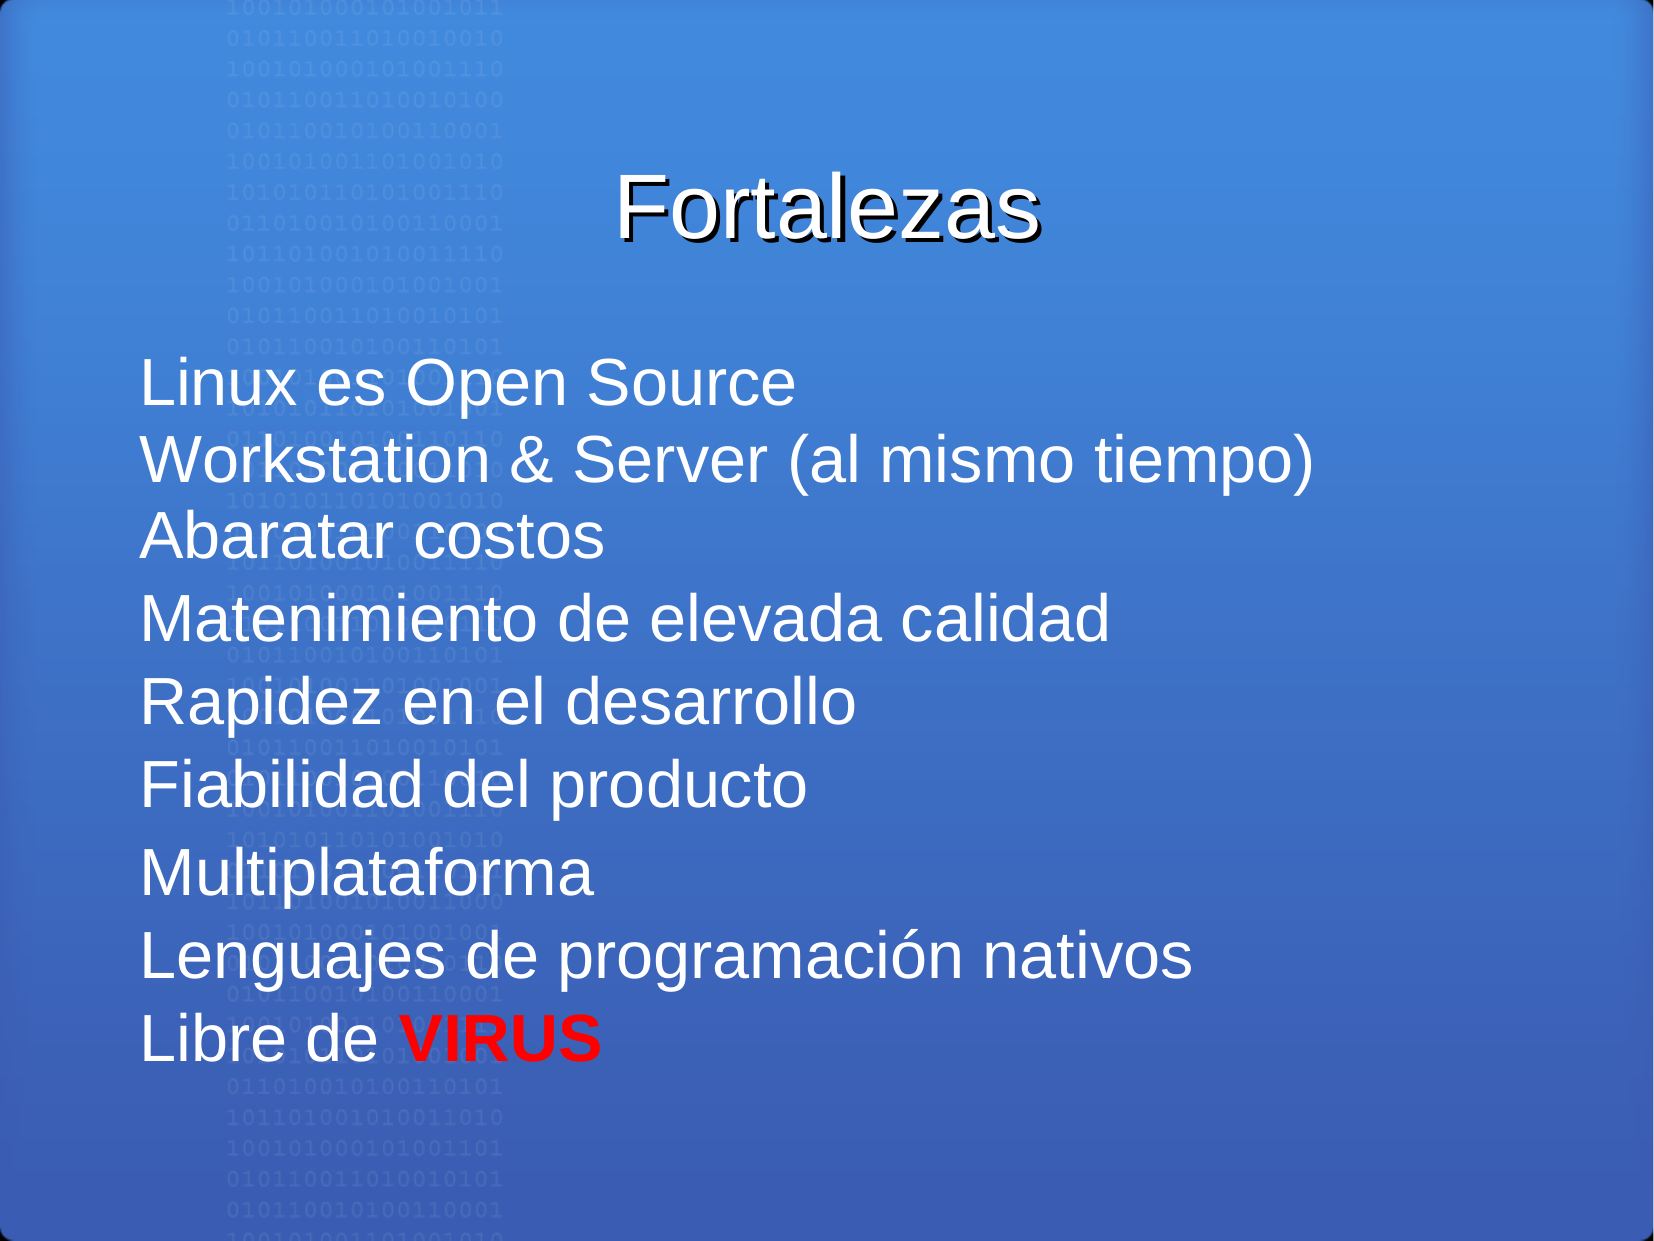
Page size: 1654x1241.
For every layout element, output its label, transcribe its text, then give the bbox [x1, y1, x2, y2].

title Fortalezas [121, 102, 1534, 311]
list Matenimiento de elevada calidad [121, 581, 1534, 649]
list Linux es Open Source [121, 344, 1534, 413]
list Fiabilidad del producto [121, 746, 1534, 815]
list Libre de VIRUS [121, 1000, 1535, 1069]
list Abaratar costos [121, 498, 1534, 567]
picture [0, 0, 1654, 1241]
list Rapidez en el desarrollo [121, 663, 1534, 732]
list Workstation & Server (al mismo tiempo) [121, 421, 1534, 490]
list Lenguajes de programación nativos [121, 918, 1535, 986]
list Multiplataforma [121, 835, 1534, 904]
